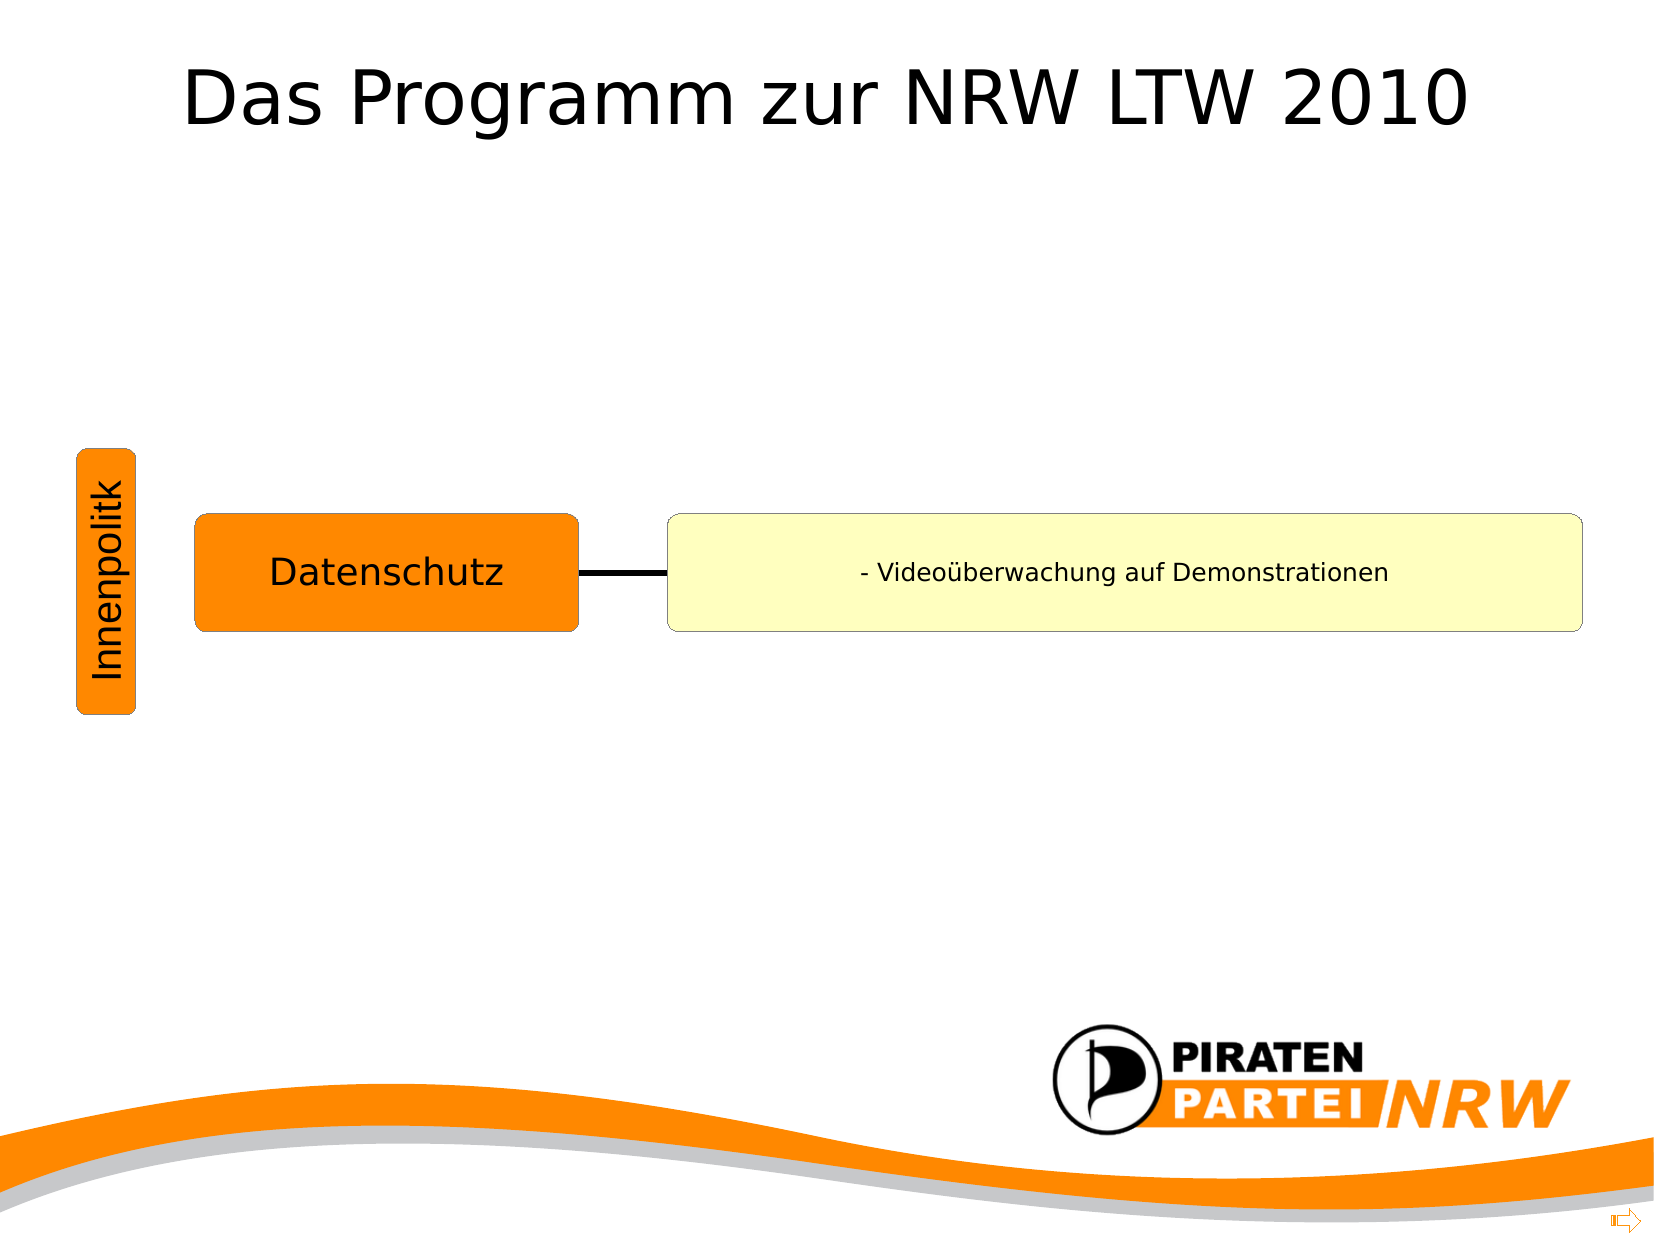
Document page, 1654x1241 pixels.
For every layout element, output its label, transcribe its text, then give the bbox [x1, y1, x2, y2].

text_box - Videoüberwachung auf Demonstrationen [667, 513, 1583, 632]
text_box Innenpolitk [76, 448, 136, 715]
title Das Programm zur NRW LTW 2010 [82, 0, 1571, 352]
picture [1045, 1021, 1579, 1140]
text_box Datenschutz [194, 513, 579, 632]
